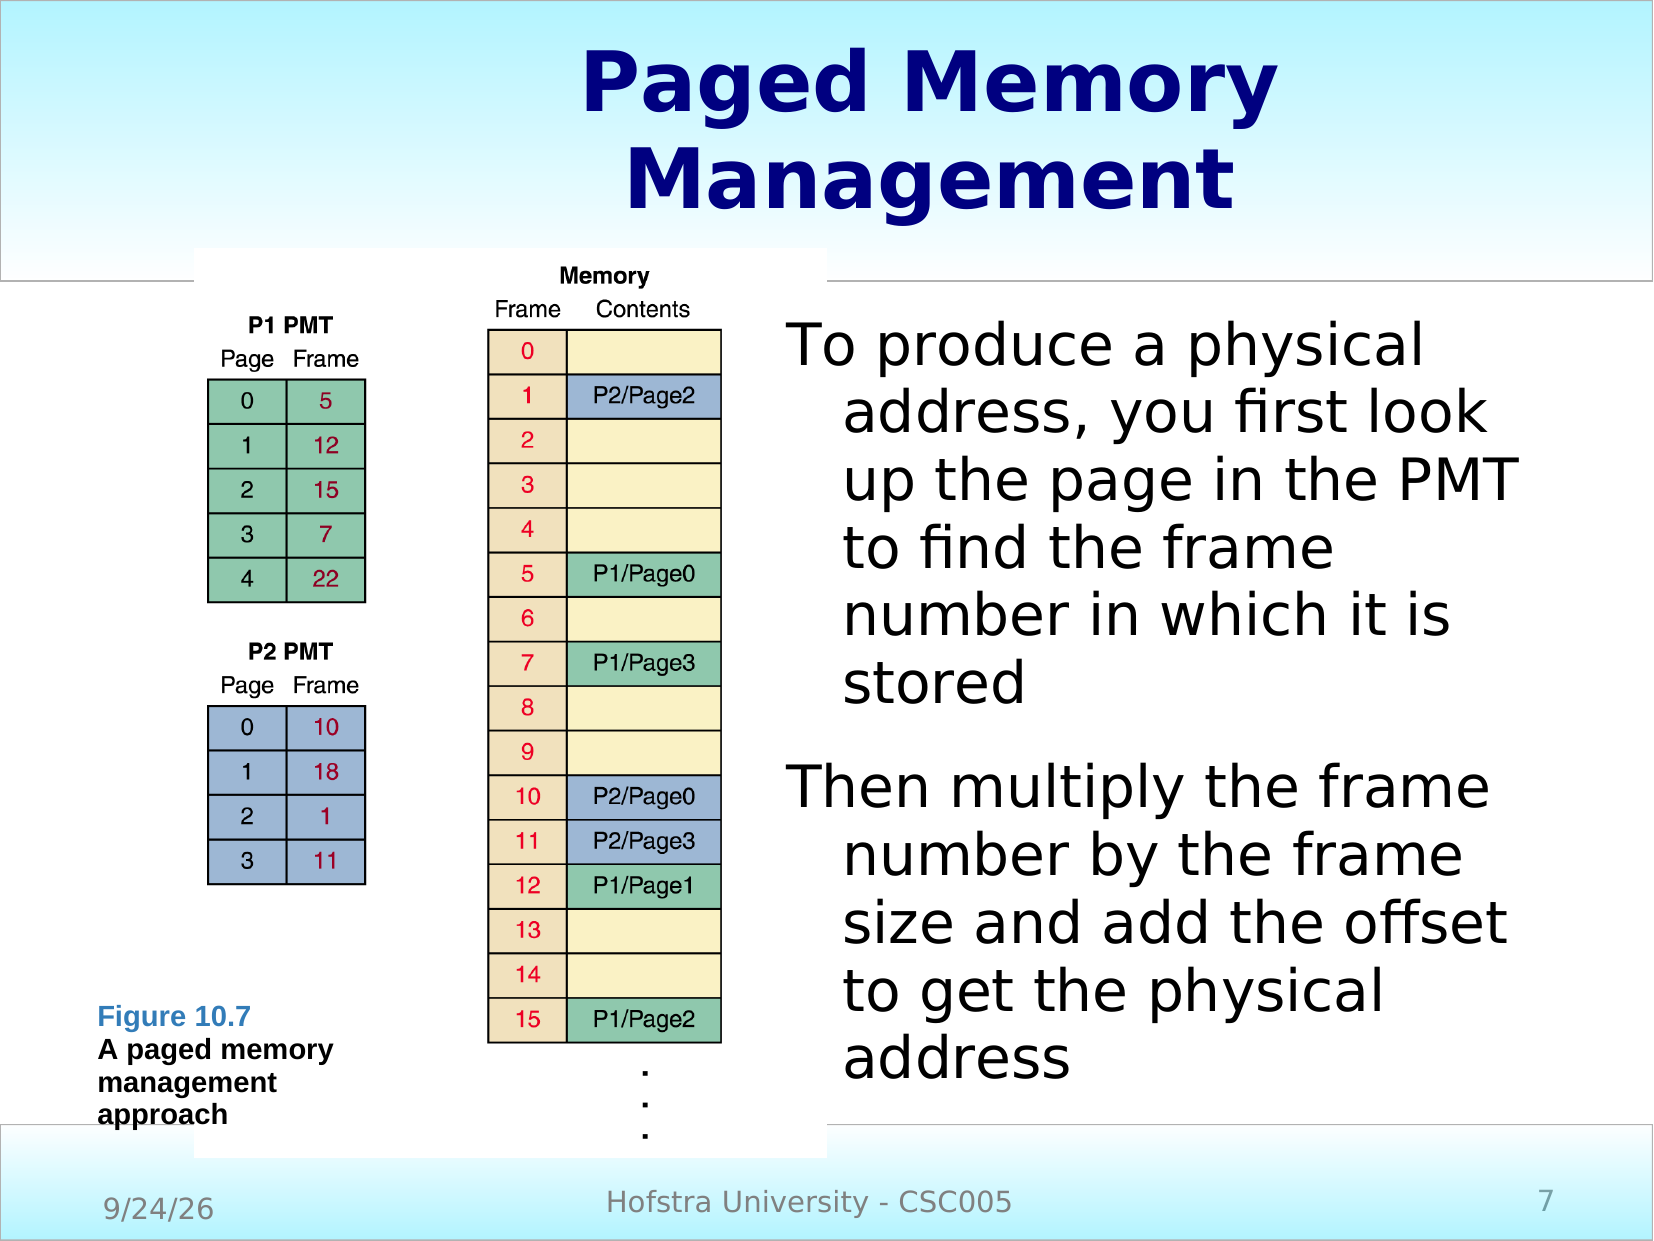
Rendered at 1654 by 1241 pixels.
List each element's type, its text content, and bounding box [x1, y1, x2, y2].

title Paged Memory Management [247, 12, 1612, 250]
picture [194, 248, 827, 1158]
text_box Figure 10.7 A paged memory management approach [82, 992, 386, 1139]
list To produce a physical address, you first look up the page in the PMT to find the frame number in which it is stored Then multiply the frame number by the frame size and add the offset to get the physical address [771, 303, 1571, 1210]
